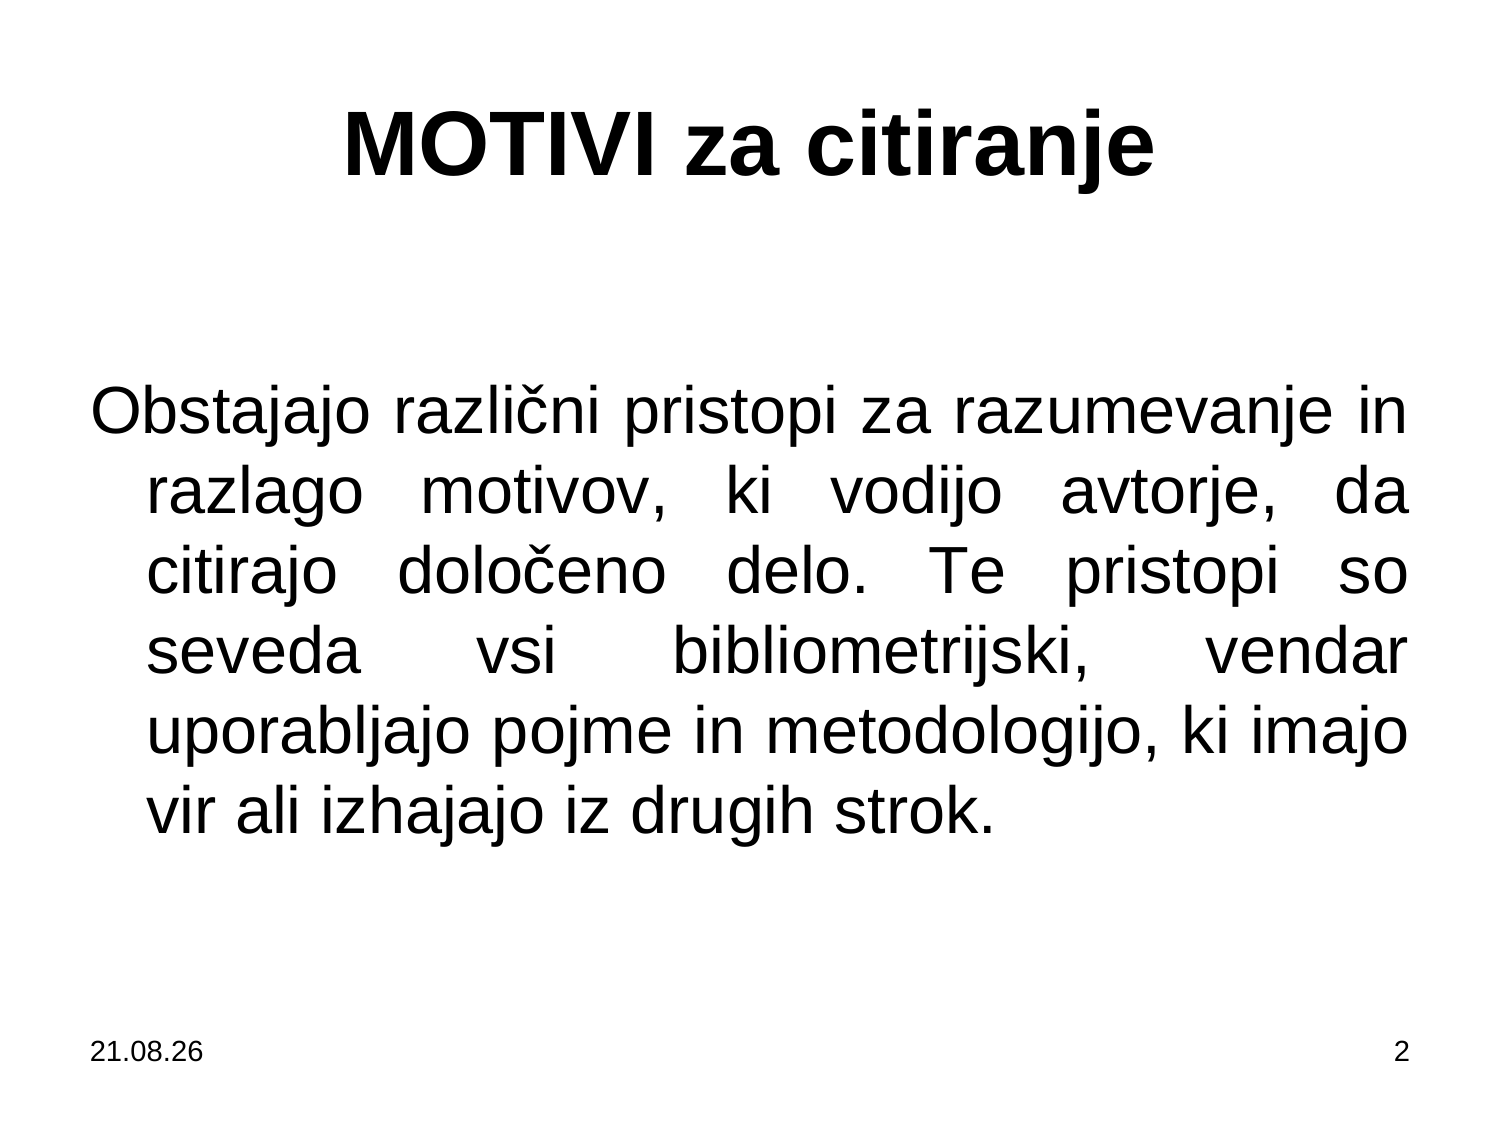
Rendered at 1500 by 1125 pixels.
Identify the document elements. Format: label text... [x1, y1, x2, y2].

text_box <number> [1074, 1024, 1426, 1103]
title MOTIVI za citiranje [75, 45, 1426, 233]
text_box 05.11.14 [74, 1024, 426, 1103]
list Obstajajo različni pristopi za razumevanje in razlago motivov, ki vodijo avtorje, da citirajo določeno delo. Te pristopi so seveda vsi bibliometrijski, vendar uporabljajo pojme in metodologijo, ki imajo vir ali izhajajo iz drugih strok. [75, 262, 1426, 1006]
